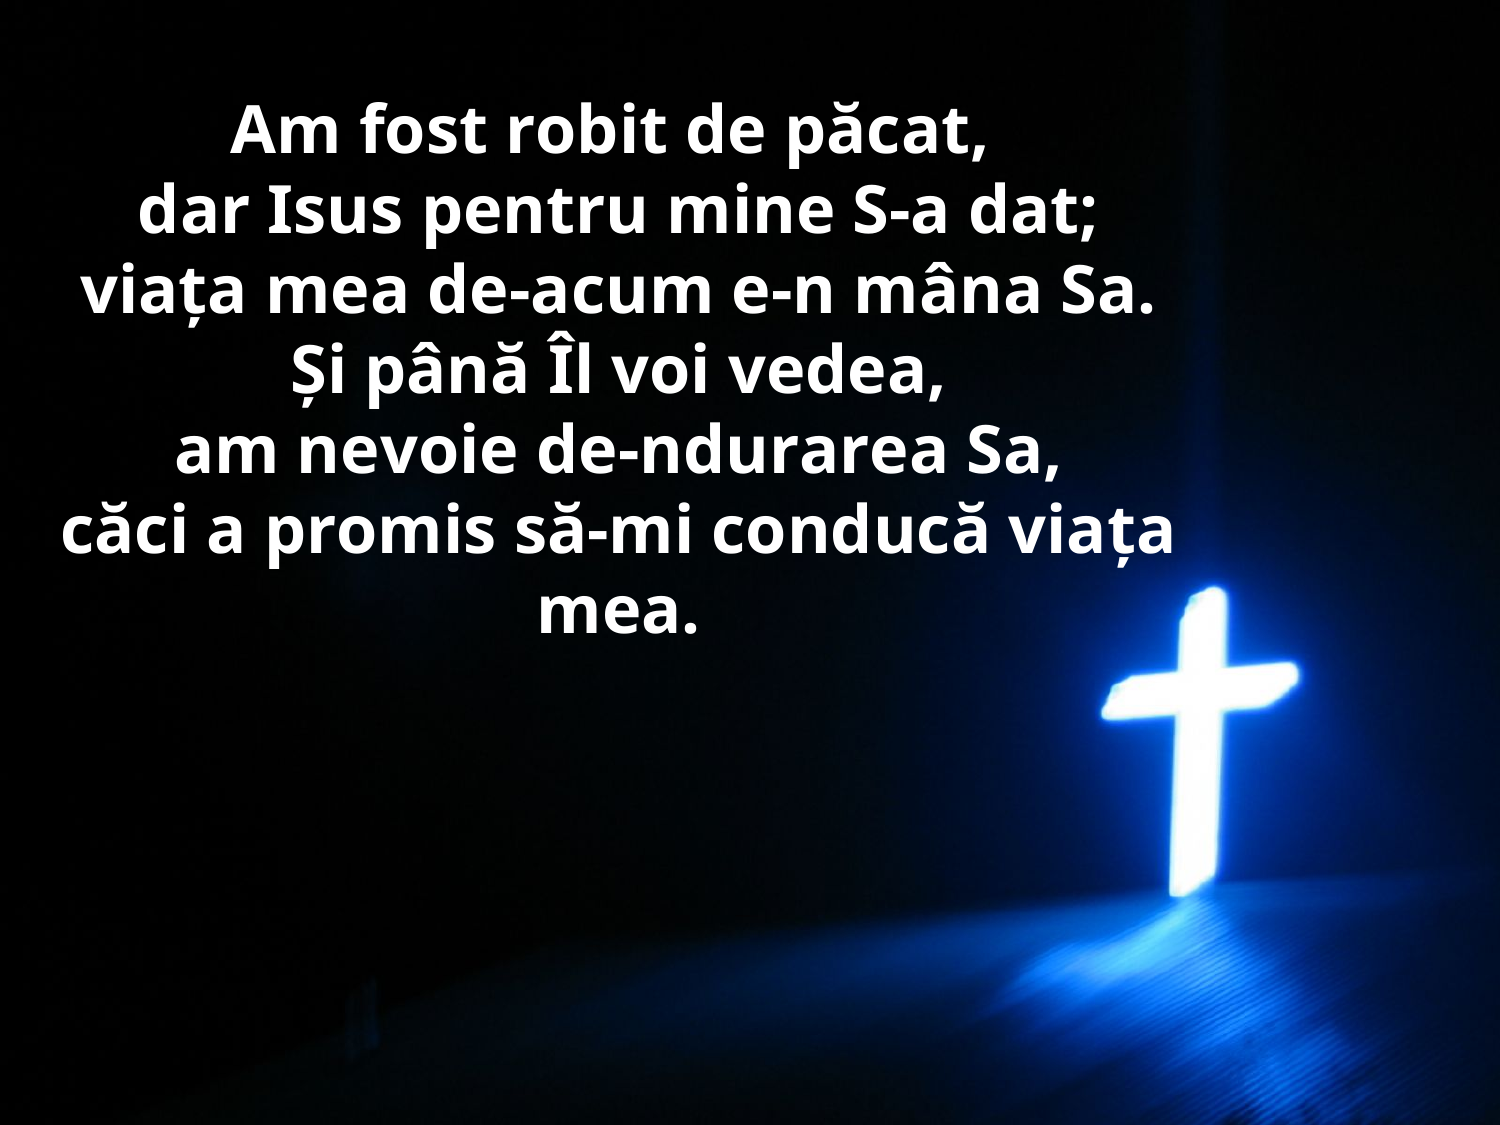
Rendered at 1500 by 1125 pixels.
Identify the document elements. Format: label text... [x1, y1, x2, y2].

text_box Am fost robit de păcat, dar Isus pentru mine S-a dat; viaţa mea de-acum e-n mâna Sa. Şi până Îl voi vedea, am nevoie de-ndurarea Sa, căci a promis să-mi conducă viaţa mea. [0, 79, 1238, 689]
picture [0, 0, 1500, 1125]
